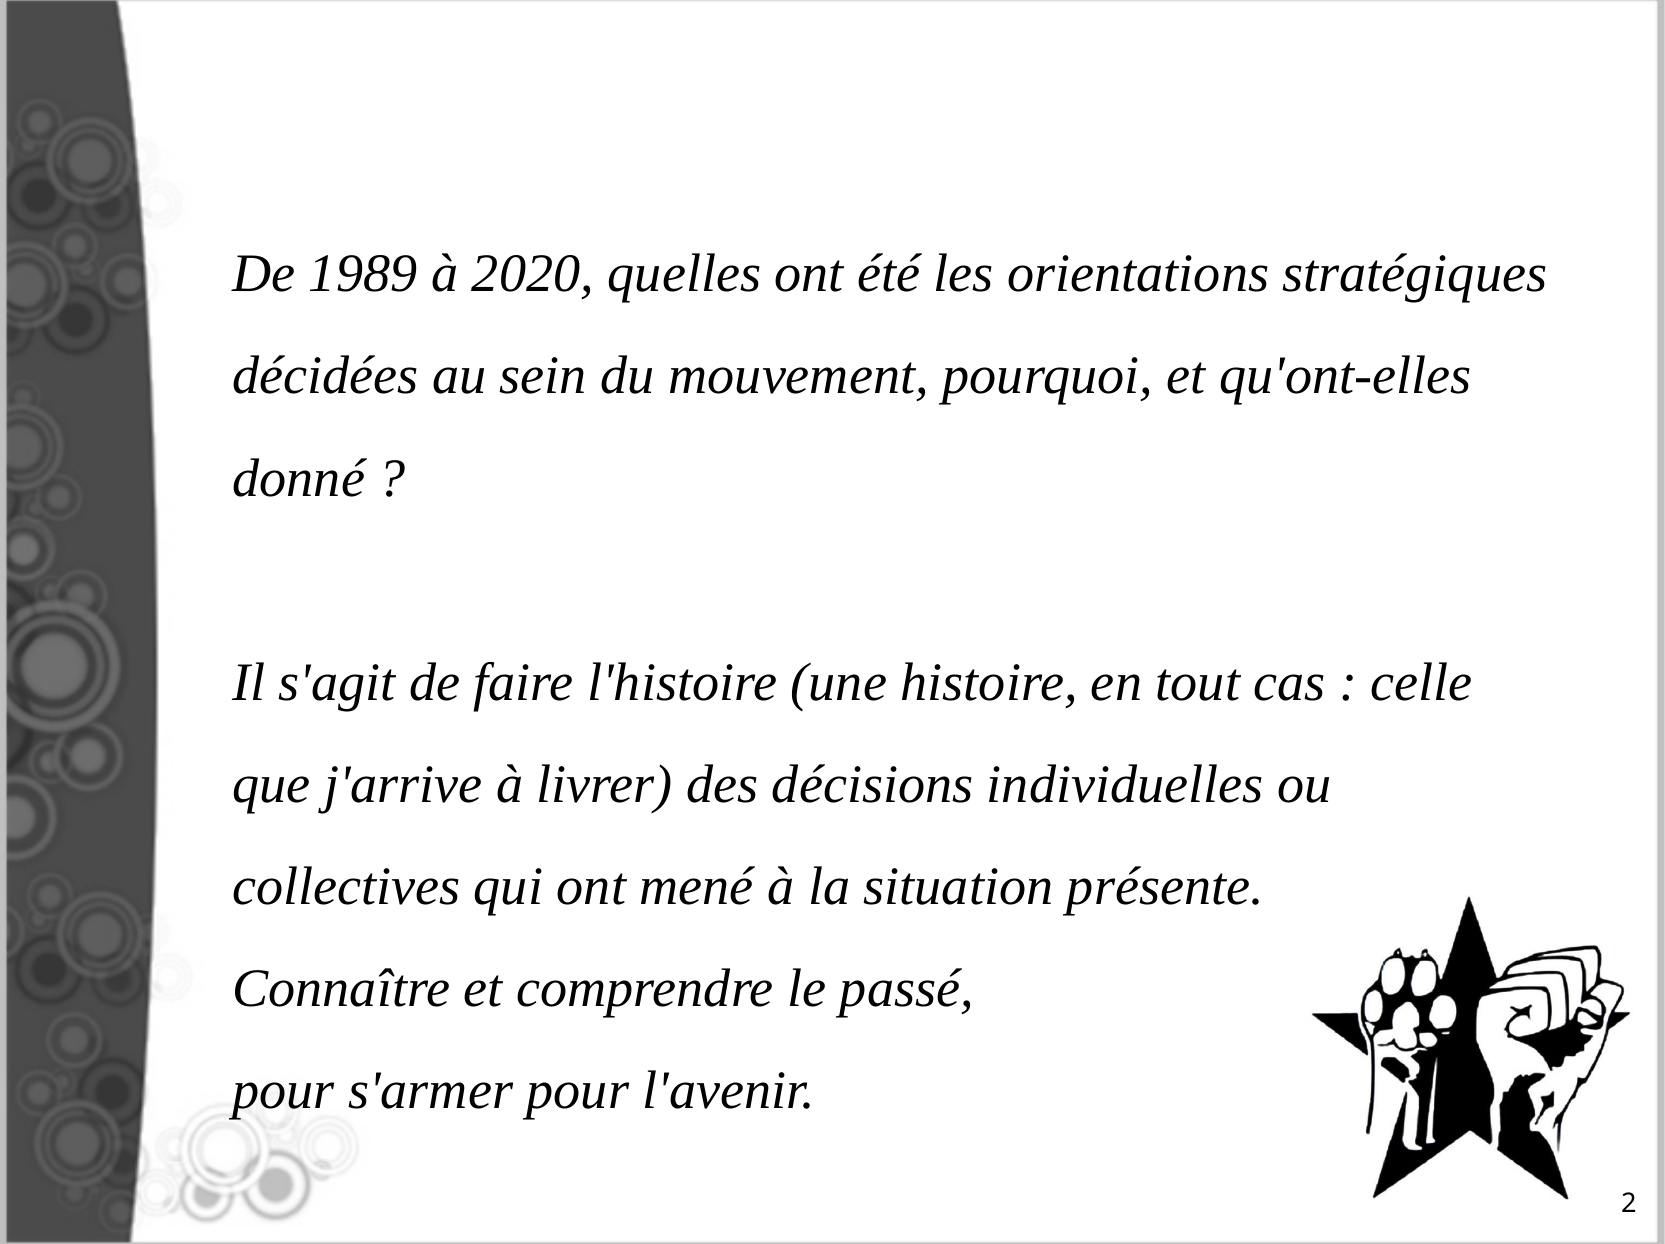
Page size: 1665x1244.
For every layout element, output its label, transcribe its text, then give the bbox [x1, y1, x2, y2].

picture [3, 0, 1662, 1244]
text_box De 1989 à 2020, quelles ont été les orientations stratégiques décidées au sein du mouvement, pourquoi, et qu'ont-elles donné ? Il s'agit de faire l'histoire (une histoire, en tout cas : celle que j'arrive à livrer) des décisions individuelles ou collectives qui ont mené à la situation présente. Connaître et comprendre le passé, pour s'armer pour l'avenir. [224, 193, 1572, 1127]
slide_number <numéro> [1606, 1177, 1665, 1225]
